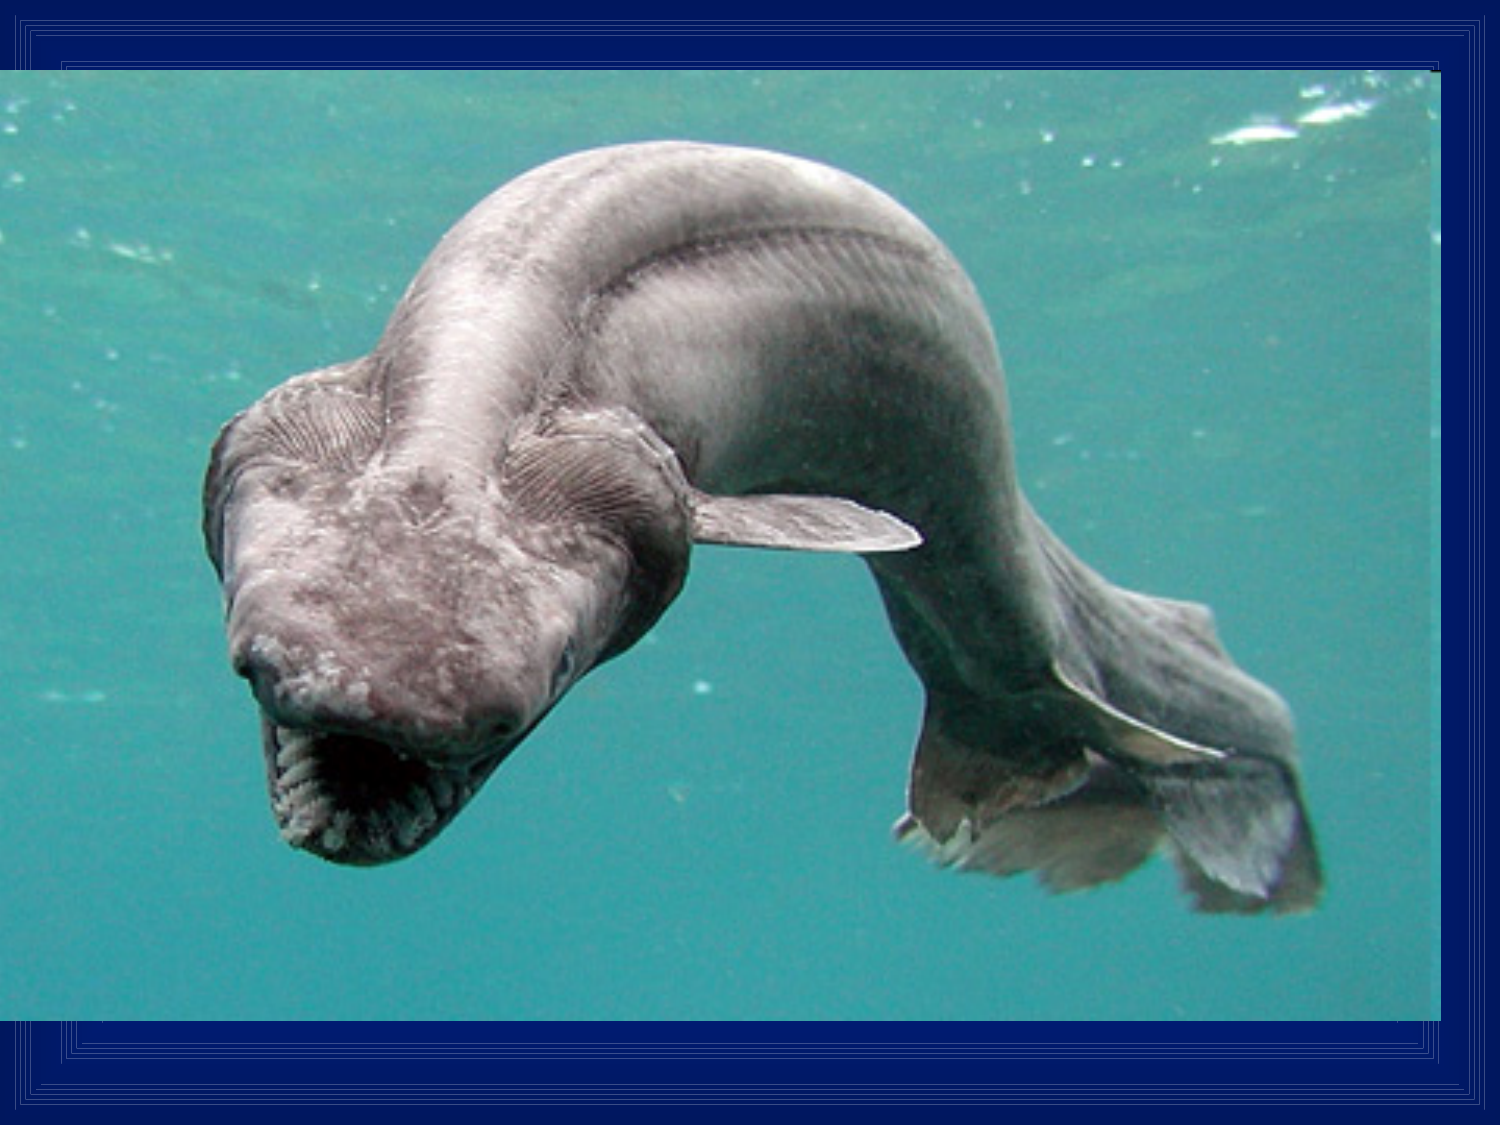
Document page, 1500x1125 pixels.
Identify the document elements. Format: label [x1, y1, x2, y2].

picture [0, 70, 1441, 1021]
